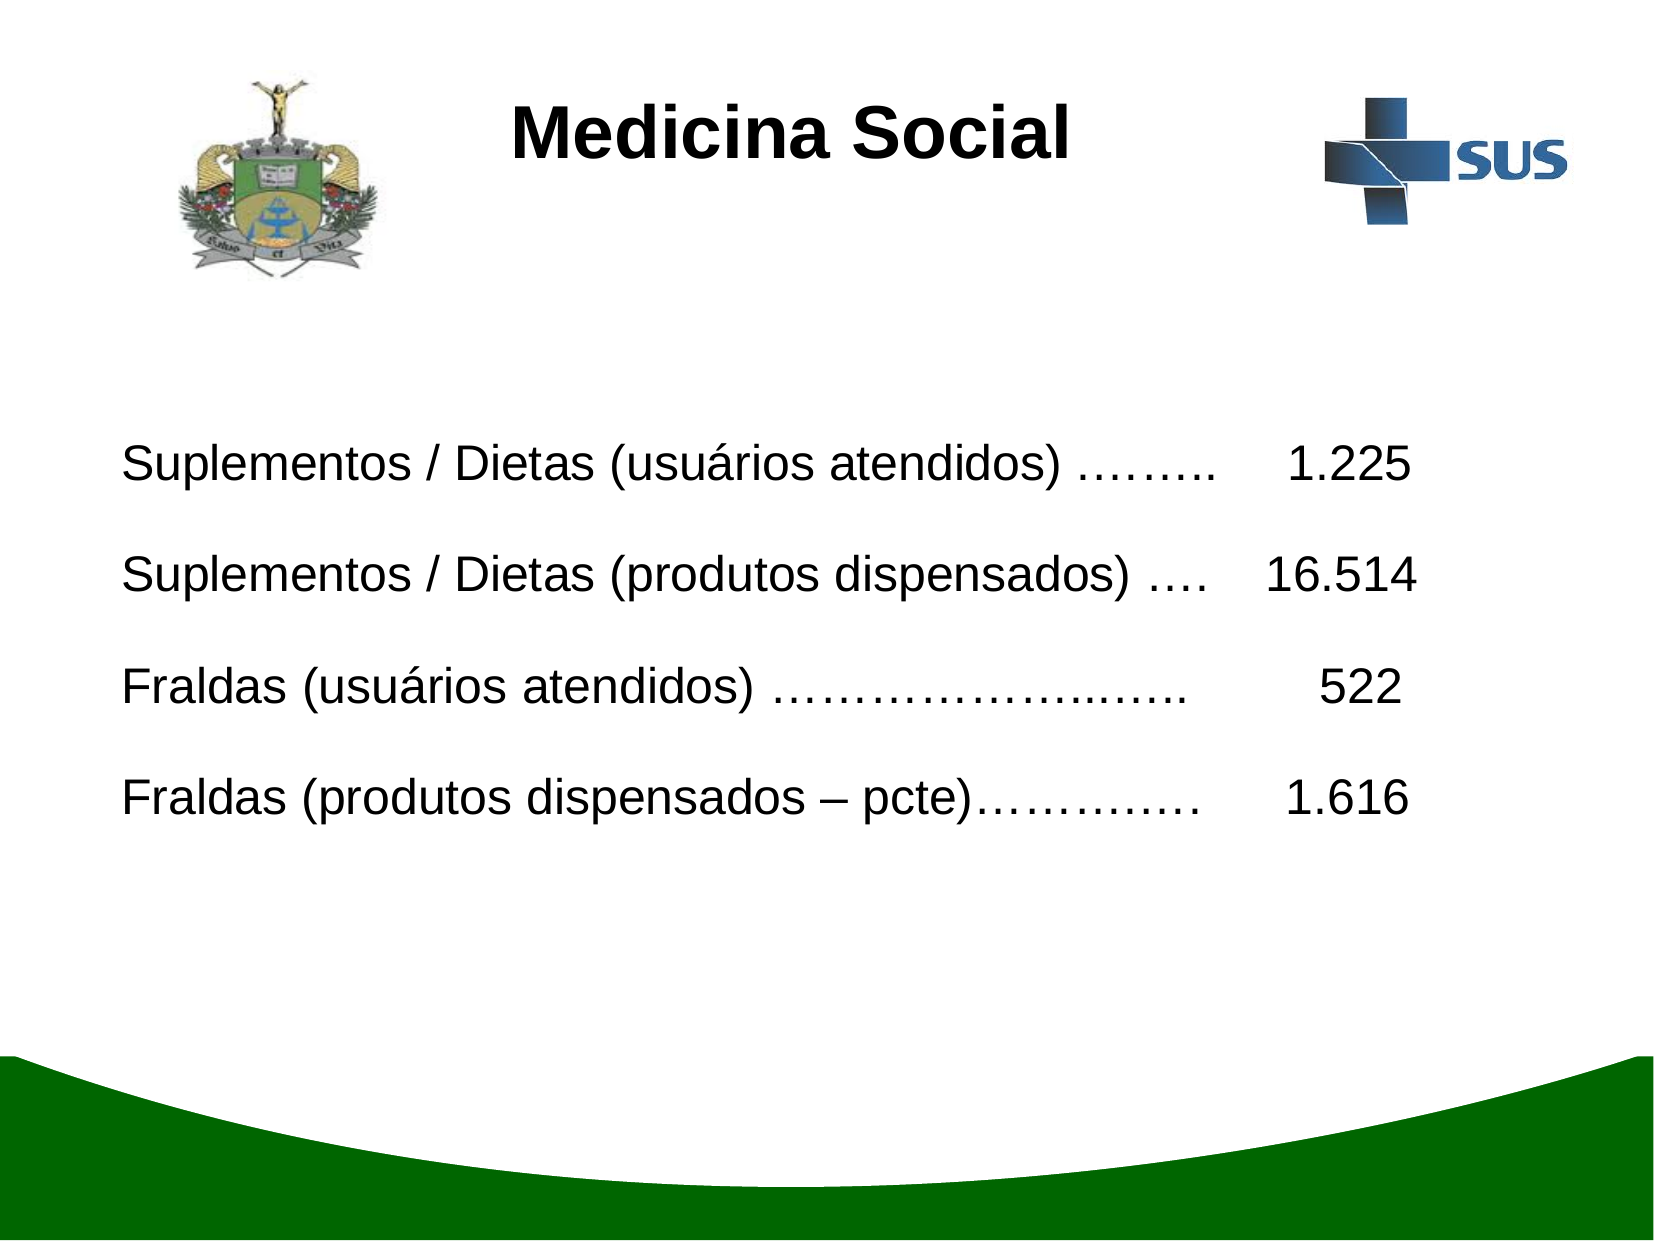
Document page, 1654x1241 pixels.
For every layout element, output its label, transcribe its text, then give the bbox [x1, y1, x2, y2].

picture [1324, 97, 1574, 225]
picture [165, 70, 390, 296]
text_box Medicina Social Suplementos / Dietas (usuários atendidos) .…….. 1.225 Suplementos / Dietas (produtos dispensados) …. 16.514 Fraldas (usuários atendidos) ………………...….. 522 Fraldas (produtos dispensados – pcte)……….…. 1.616 [106, 82, 1477, 1000]
text_box [0, 1050, 1654, 1241]
